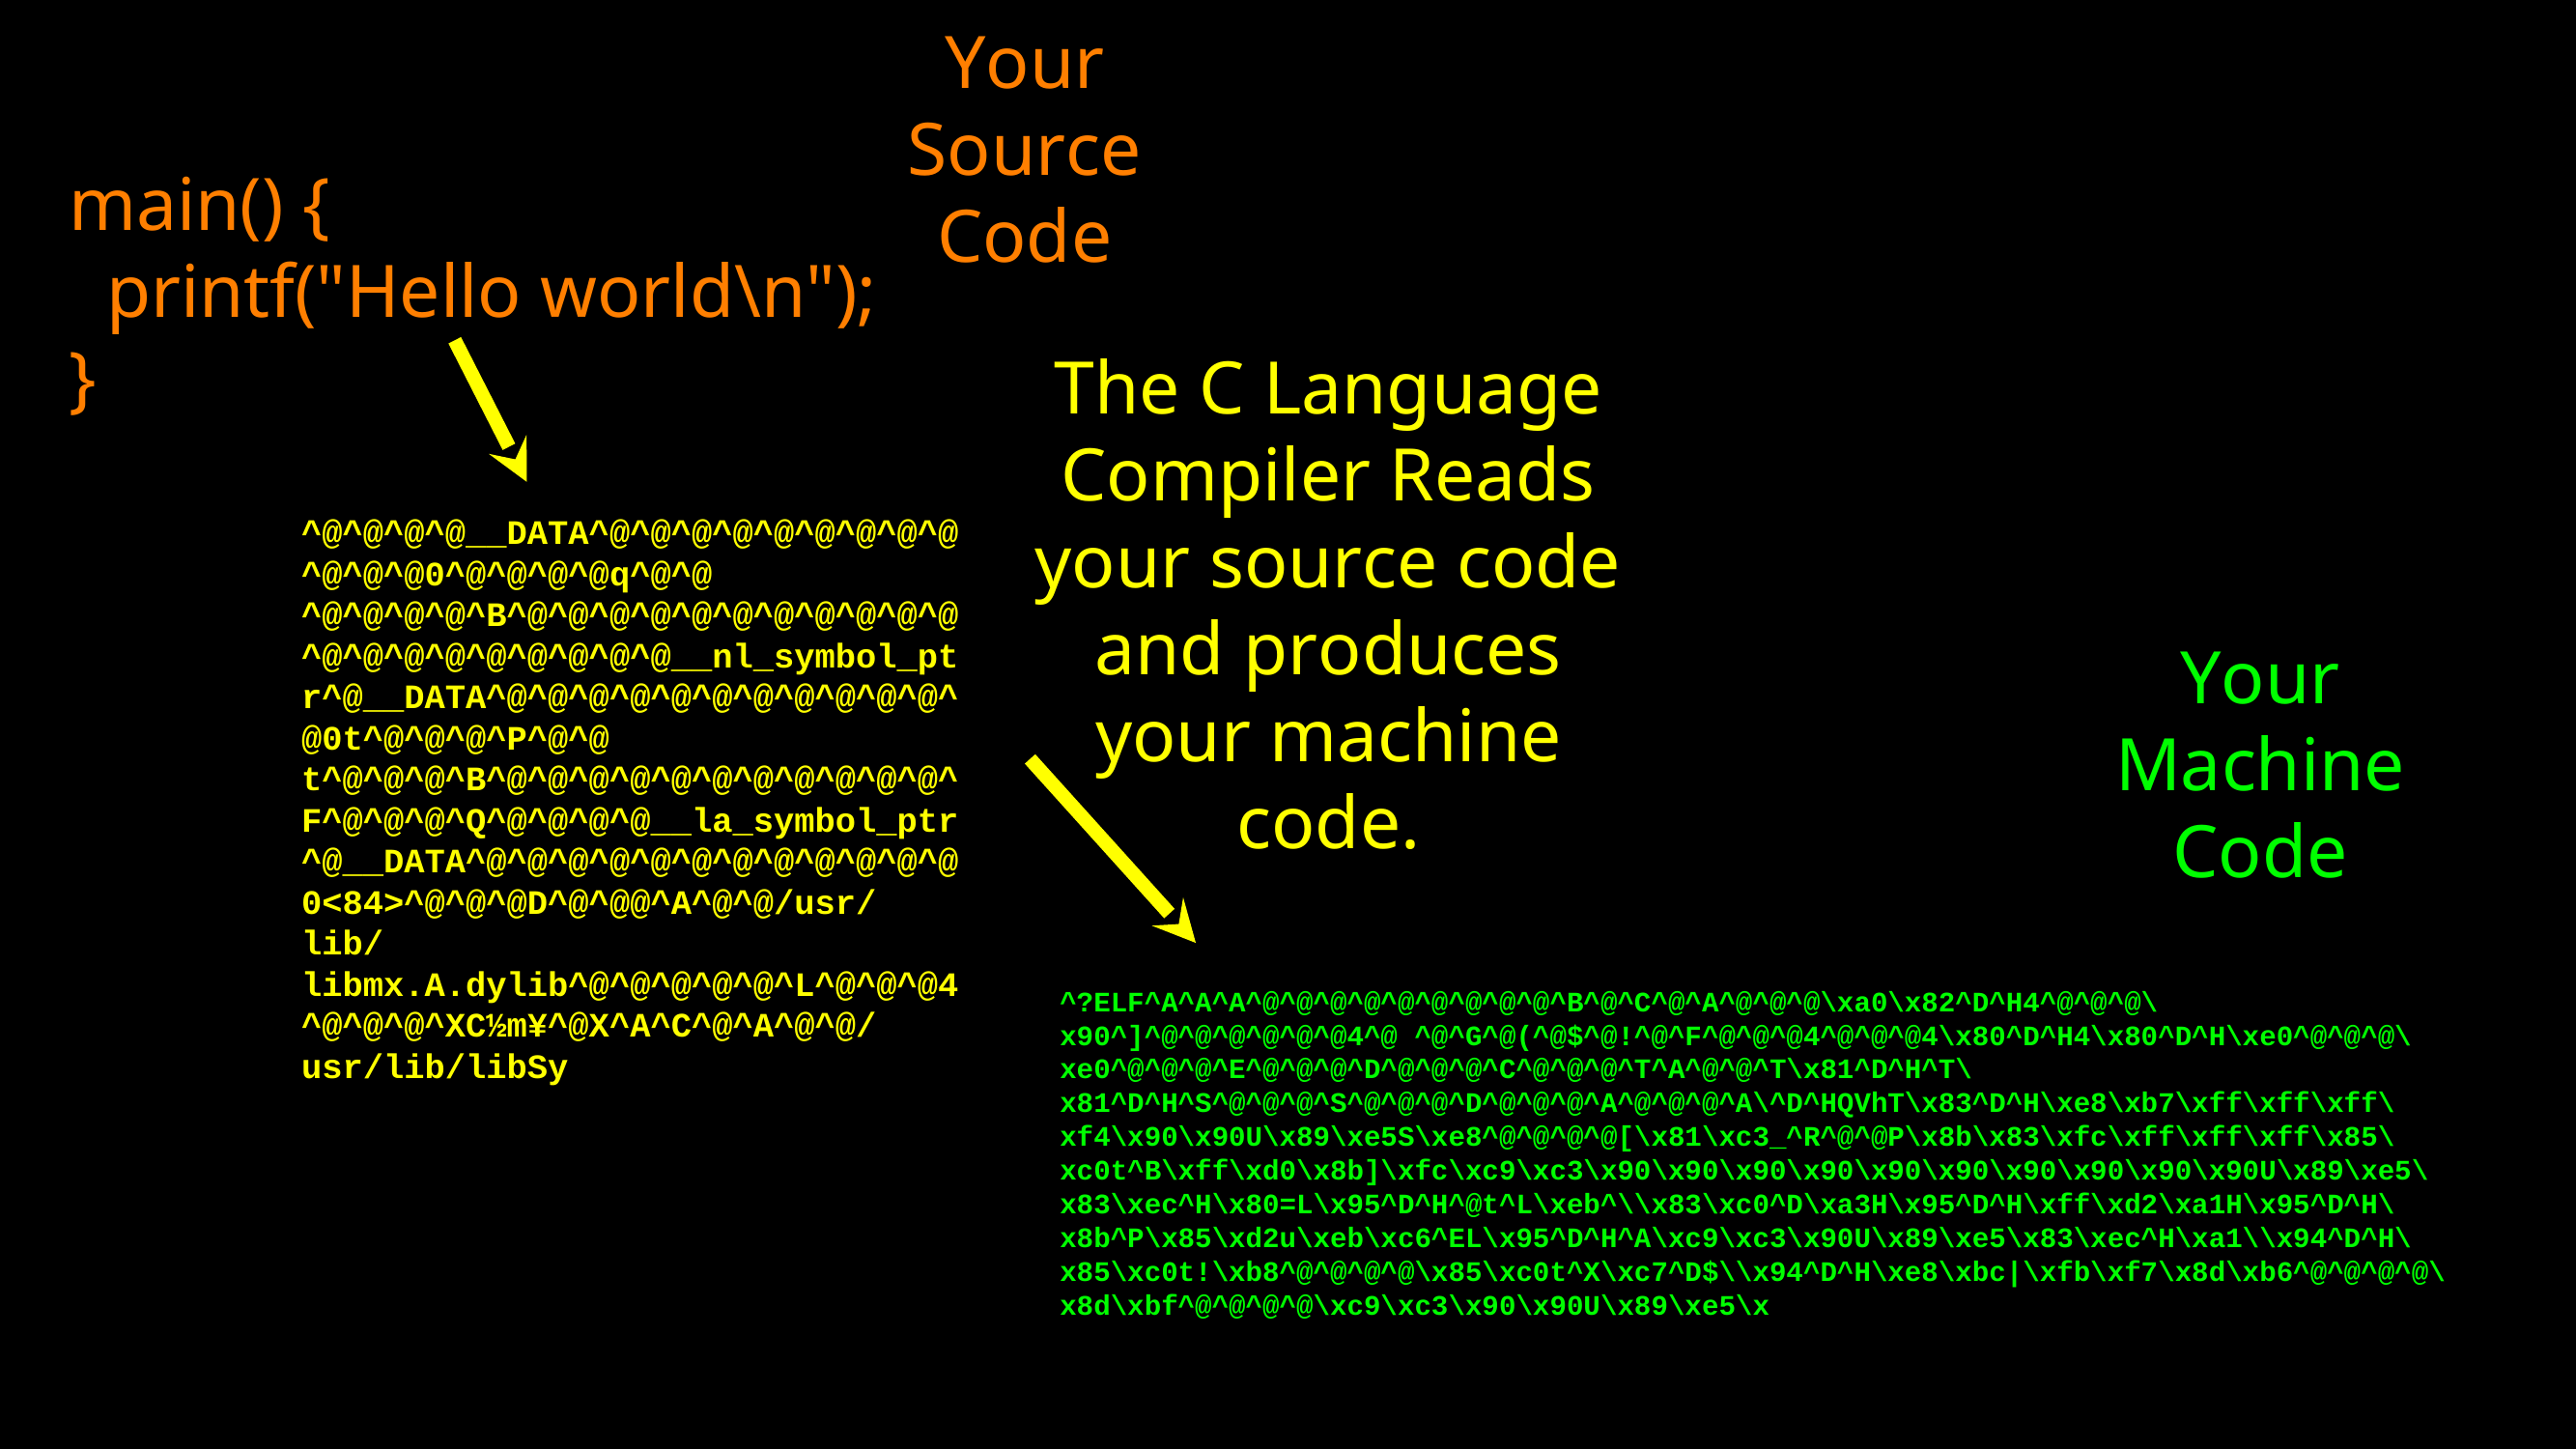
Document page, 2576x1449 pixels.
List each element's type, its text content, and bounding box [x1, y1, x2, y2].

text_box Your Machine Code [2115, 631, 2406, 893]
text_box ^?ELF^A^A^A^@^@^@^@^@^@^@^@^@^B^@^C^@^A^@^@^@\xa0\x82^D^H4^@^@^@\x90^]^@^@^@^@^@^@4^@ ^@^G^@(^@$^@!^@^F^@^@^@4^@^@^@4\x80^D^H4\x80^D^H\xe0^@^@^@\xe0^@^@^@^E^@^@^@^D^@^@^@^C^@^@^@^T^A^@^@^T\x81^D^H^T\x81^D^H^S^@^@^@^S^@^@^@^D^@^@^@^A^@^@^@^A\^D^HQVhT\x83^D^H\xe8\xb7\xff\xff\xff\xf4\x90\x90U\x89\xe5S\xe8^@^@^@^@[\x81\xc3_^R^@^@P\x8b\x83\xfc\xff\xff\xff\x85\xc0t^B\xff\xd0\x8b]\xfc\xc9\xc3\x90\x90\x90\x90\x90\x90\x90\x90\x90\x90U\x89\xe5\x83\xec^H\x80=L\x95^D^H^@t^L\xeb^\\x83\xc0^D\xa3H\x95^D^H\xff\xd2\xa1H\x95^D^H\x8b^P\x85\xd2u\xeb\xc6^EL\x95^D^H^A\xc9\xc3\x90U\x89\xe5\x83\xec^H\xa1\\x94^D^H\x85\xc0t!\xb8^@^@^@^@\x85\xc0t^X\xc7^D$\\x94^D^H\xe8\xbc|\xfb\xf7\x8d\xb6^@^@^@^@\x8d\xbf^@^@^@^@\xc9\xc3\x90\x90U\x89\xe5\x [1060, 973, 2461, 1332]
text_box main() { printf("Hello world\n"); } [68, 157, 878, 419]
text_box ^@^@^@^@__DATA^@^@^@^@^@^@^@^@^@^@^@^@0^@^@^@^@q^@^@ ^@^@^@^@^B^@^@^@^@^@^@^@^@^@^@^@^@^@^@^@^@^@^@^@^@__nl_symbol_ptr^@__DATA^@^@^@^@^@^@^@^@^@^@^@^@0t^@^@^@^P^@^@ t^@^@^@^B^@^@^@^@^@^@^@^@^@^@^@^F^@^@^@^Q^@^@^@^@__la_symbol_ptr^@__DATA^@^@^@^@^@^@^@^@^@^@^@^@0<84>^@^@^@D^@^@@^A^@^@/usr/lib/libmx.A.dylib^@^@^@^@^@^L^@^@^@4^@^@^@^XC½m¥^@X^A^C^@^A^@^@/usr/lib/libSy [300, 488, 970, 1108]
text_box Your Source Code [907, 14, 1143, 277]
text_box The C Language Compiler Reads your source code and produces your machine code. [1023, 388, 1634, 817]
